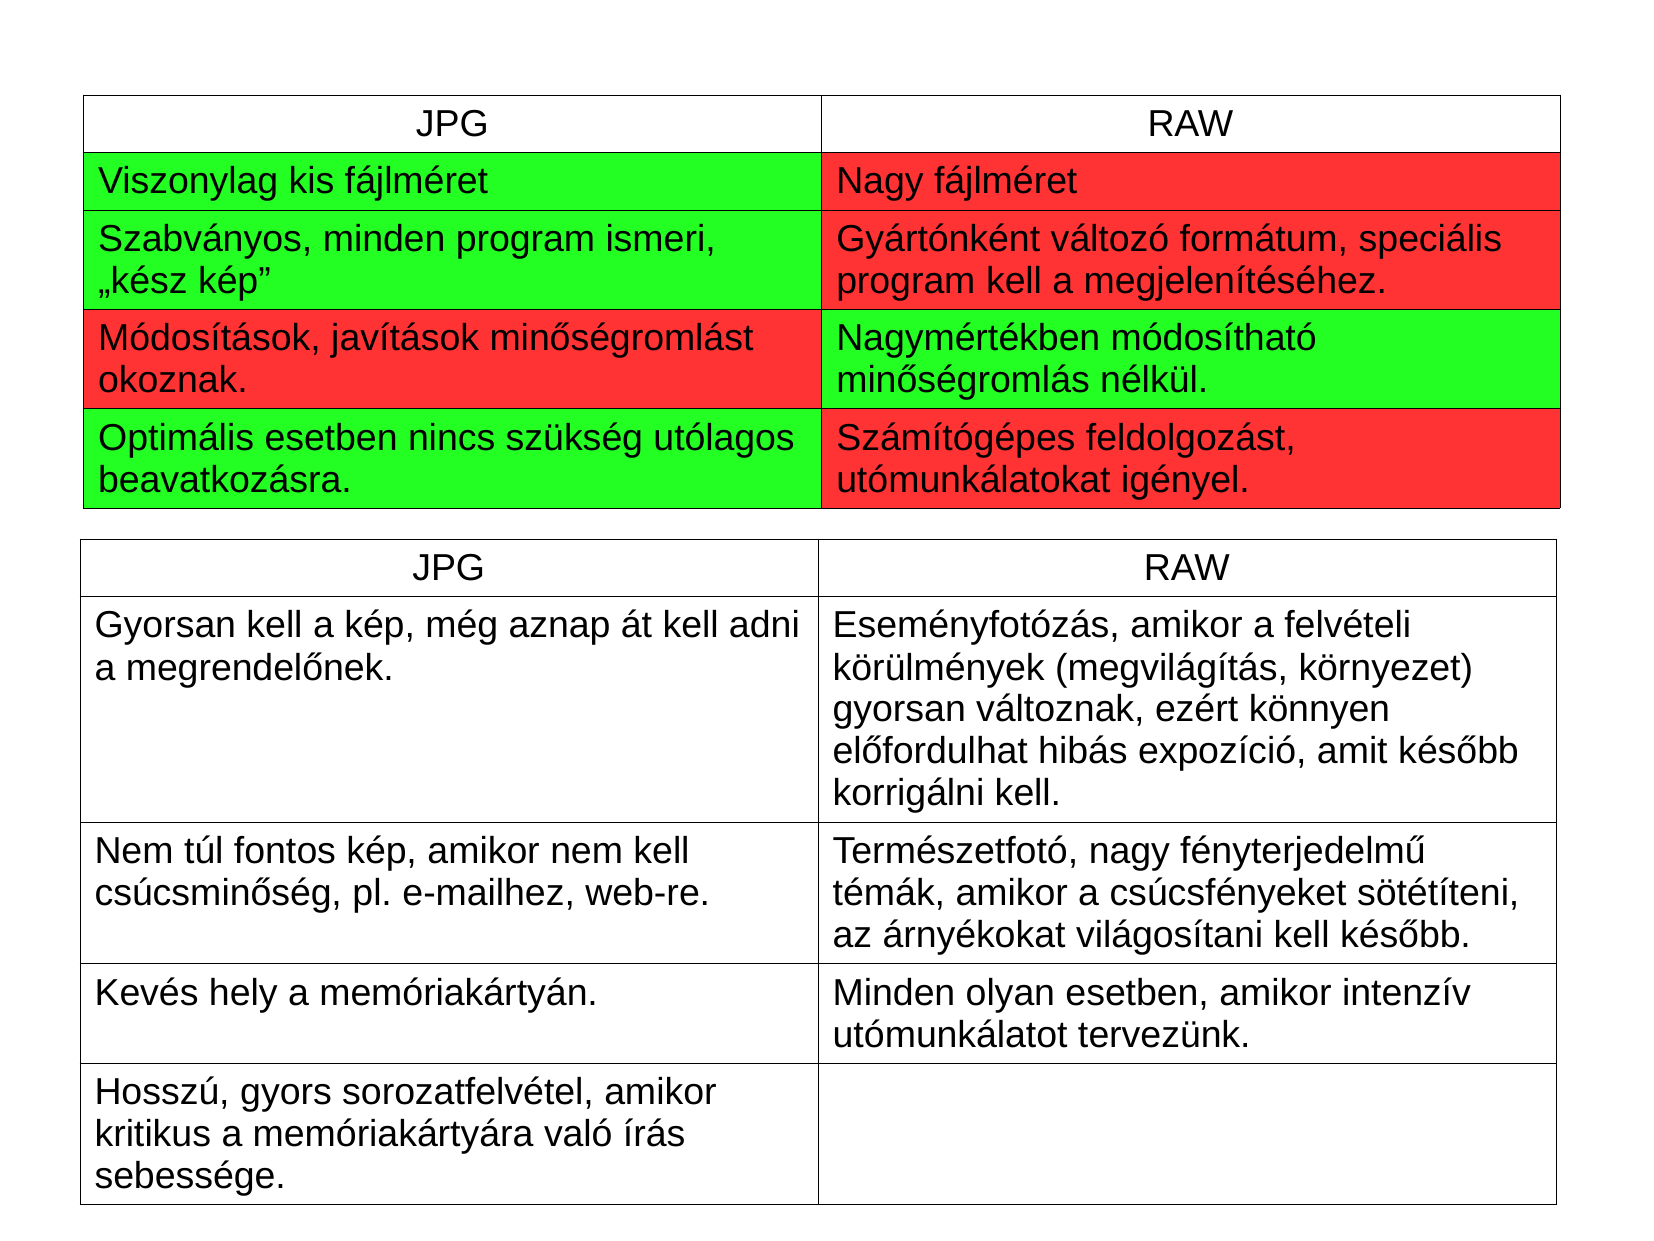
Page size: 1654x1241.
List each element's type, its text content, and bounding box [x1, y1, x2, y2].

table_cell [819, 1064, 1556, 1204]
table_cell Kevés hely a memóriakártyán. [81, 964, 818, 1063]
table_cell Nagy fájlméret [822, 153, 1560, 210]
table_cell Számítógépes feldolgozást, utómunkálatokat igényel. [822, 409, 1560, 508]
table_cell Természetfotó, nagy fényterjedelmű témák, amikor a csúcsfényeket sötétíteni, az árnyékokat világosítani kell később. [819, 823, 1556, 963]
table_header JPG [81, 540, 818, 596]
table_cell Módosítások, javítások minőségromlást okoznak. [84, 310, 821, 408]
table_cell Gyártónként változó formátum, speciális program kell a megjelenítéséhez. [822, 211, 1560, 309]
table_cell Viszonylag kis fájlméret [84, 153, 821, 210]
table_cell Nem túl fontos kép, amikor nem kell csúcsminőség, pl. e-mailhez, web-re. [81, 823, 818, 963]
table_cell Hosszú, gyors sorozatfelvétel, amikor kritikus a memóriakártyára való írás sebessége. [81, 1064, 818, 1204]
table_header RAW [822, 96, 1560, 152]
table_cell Optimális esetben nincs szükség utólagos beavatkozásra. [84, 409, 821, 508]
table_cell Minden olyan esetben, amikor intenzív utómunkálatot tervezünk. [819, 964, 1556, 1063]
table_cell Szabványos, minden program ismeri, „kész kép” [84, 211, 821, 309]
table_header RAW [819, 540, 1556, 596]
table_cell Gyorsan kell a kép, még aznap át kell adni a megrendelőnek. [81, 597, 818, 822]
table_cell Nagymértékben módosítható minőségromlás nélkül. [822, 310, 1560, 408]
table_cell Eseményfotózás, amikor a felvételi körülmények (megvilágítás, környezet) gyorsan változnak, ezért könnyen előfordulhat hibás expozíció, amit később korrigálni kell. [819, 597, 1556, 822]
table_header JPG [84, 96, 821, 152]
